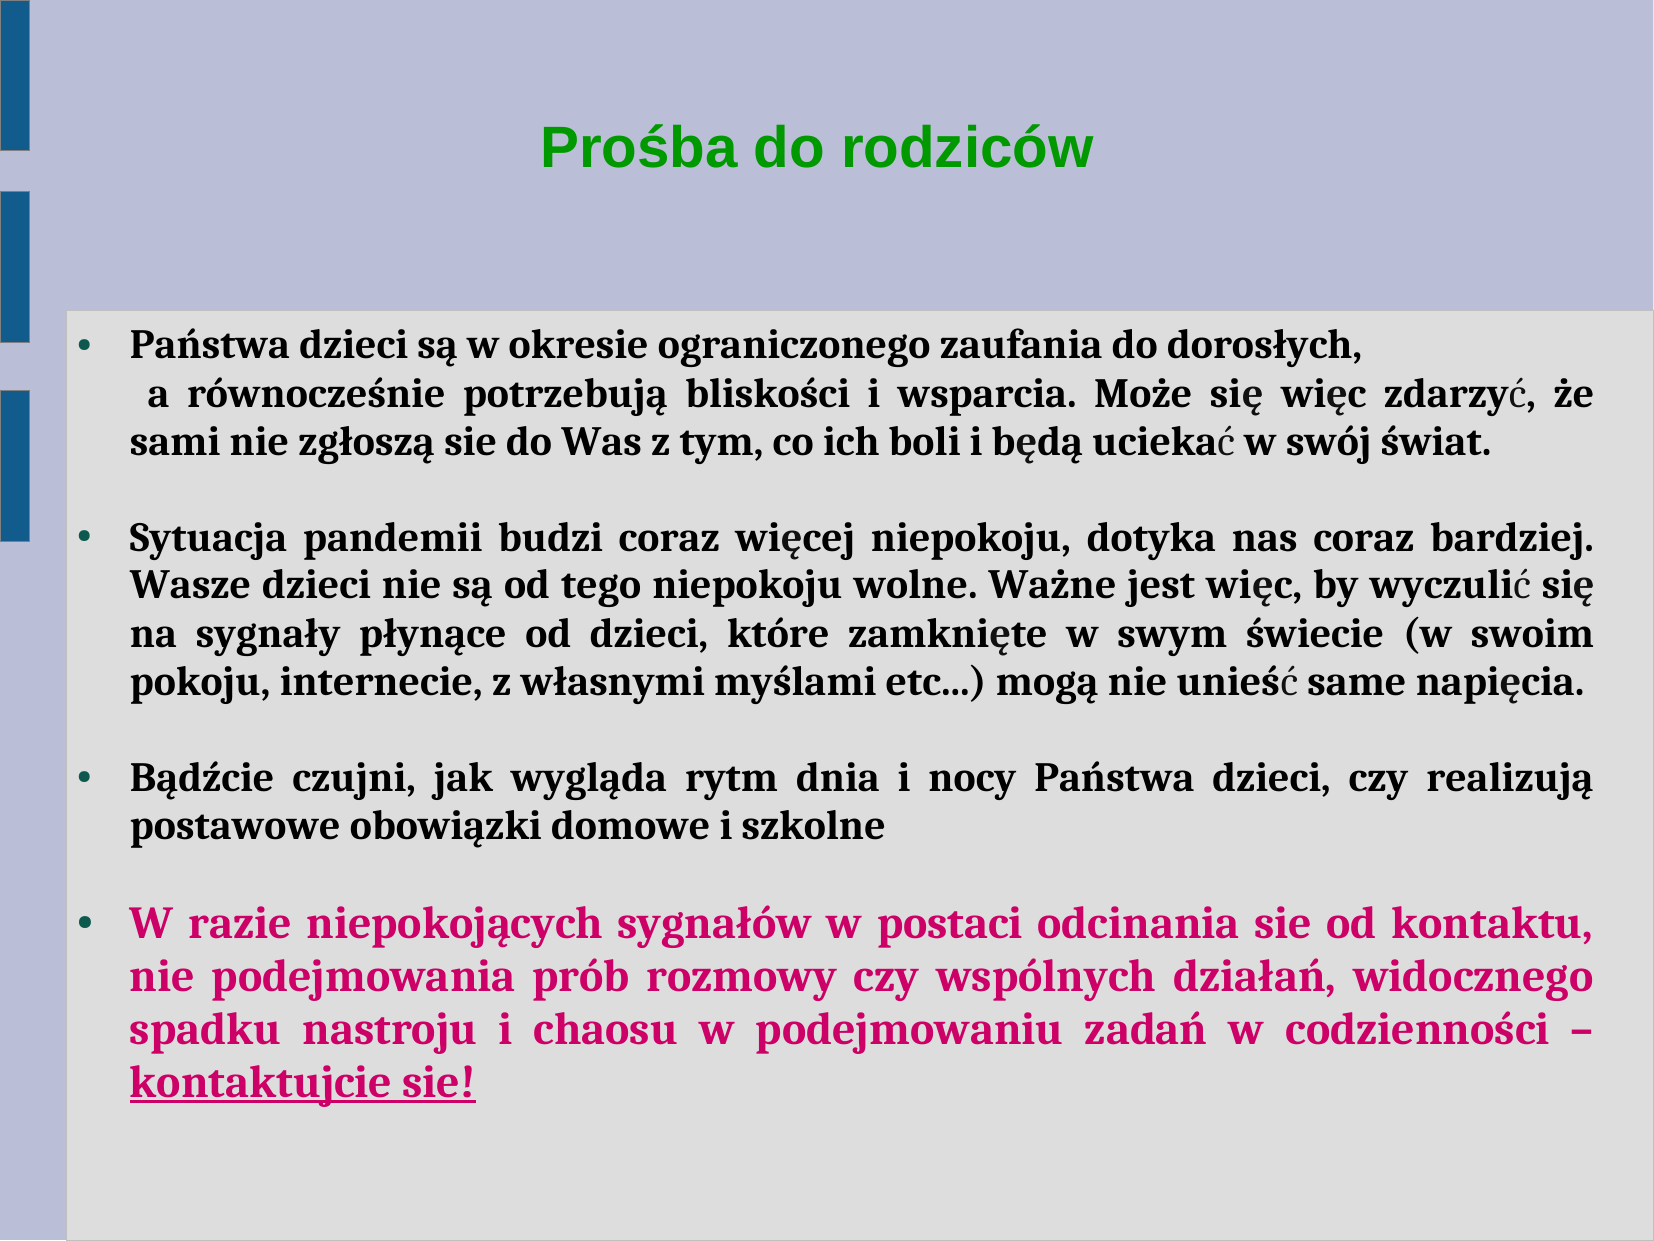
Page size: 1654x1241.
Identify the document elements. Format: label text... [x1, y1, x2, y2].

list Państwa dzieci są w okresie ograniczonego zaufania do dorosłych, a równocześnie potrzebują bliskości i wsparcia. Może się więc zdarzyć, że sami nie zgłoszą sie do Was z tym, co ich boli i będą uciekać w swój świat. Sytuacja pandemii budzi coraz więcej niepokoju, dotyka nas coraz bardziej. Wasze dzieci nie są od tego niepokoju wolne. Ważne jest więc, by wyczulić się na sygnały płynące od dzieci, które zamknięte w swym świecie (w swoim pokoju, internecie, z własnymi myślami etc...) mogą nie unieść same napięcia. Bądźcie czujni, jak wygląda rytm dnia i nocy Państwa dzieci, czy realizują postawowe obowiązki domowe i szkolne W razie niepokojących sygnałów w postaci odcinania sie od kontaktu, nie podejmowania prób rozmowy czy wspólnych działań, widocznego spadku nastroju i chaosu w podejmowaniu zadań w codzienności – kontaktujcie sie! [59, 265, 1595, 1241]
title Prośba do rodziców [118, 88, 1531, 207]
